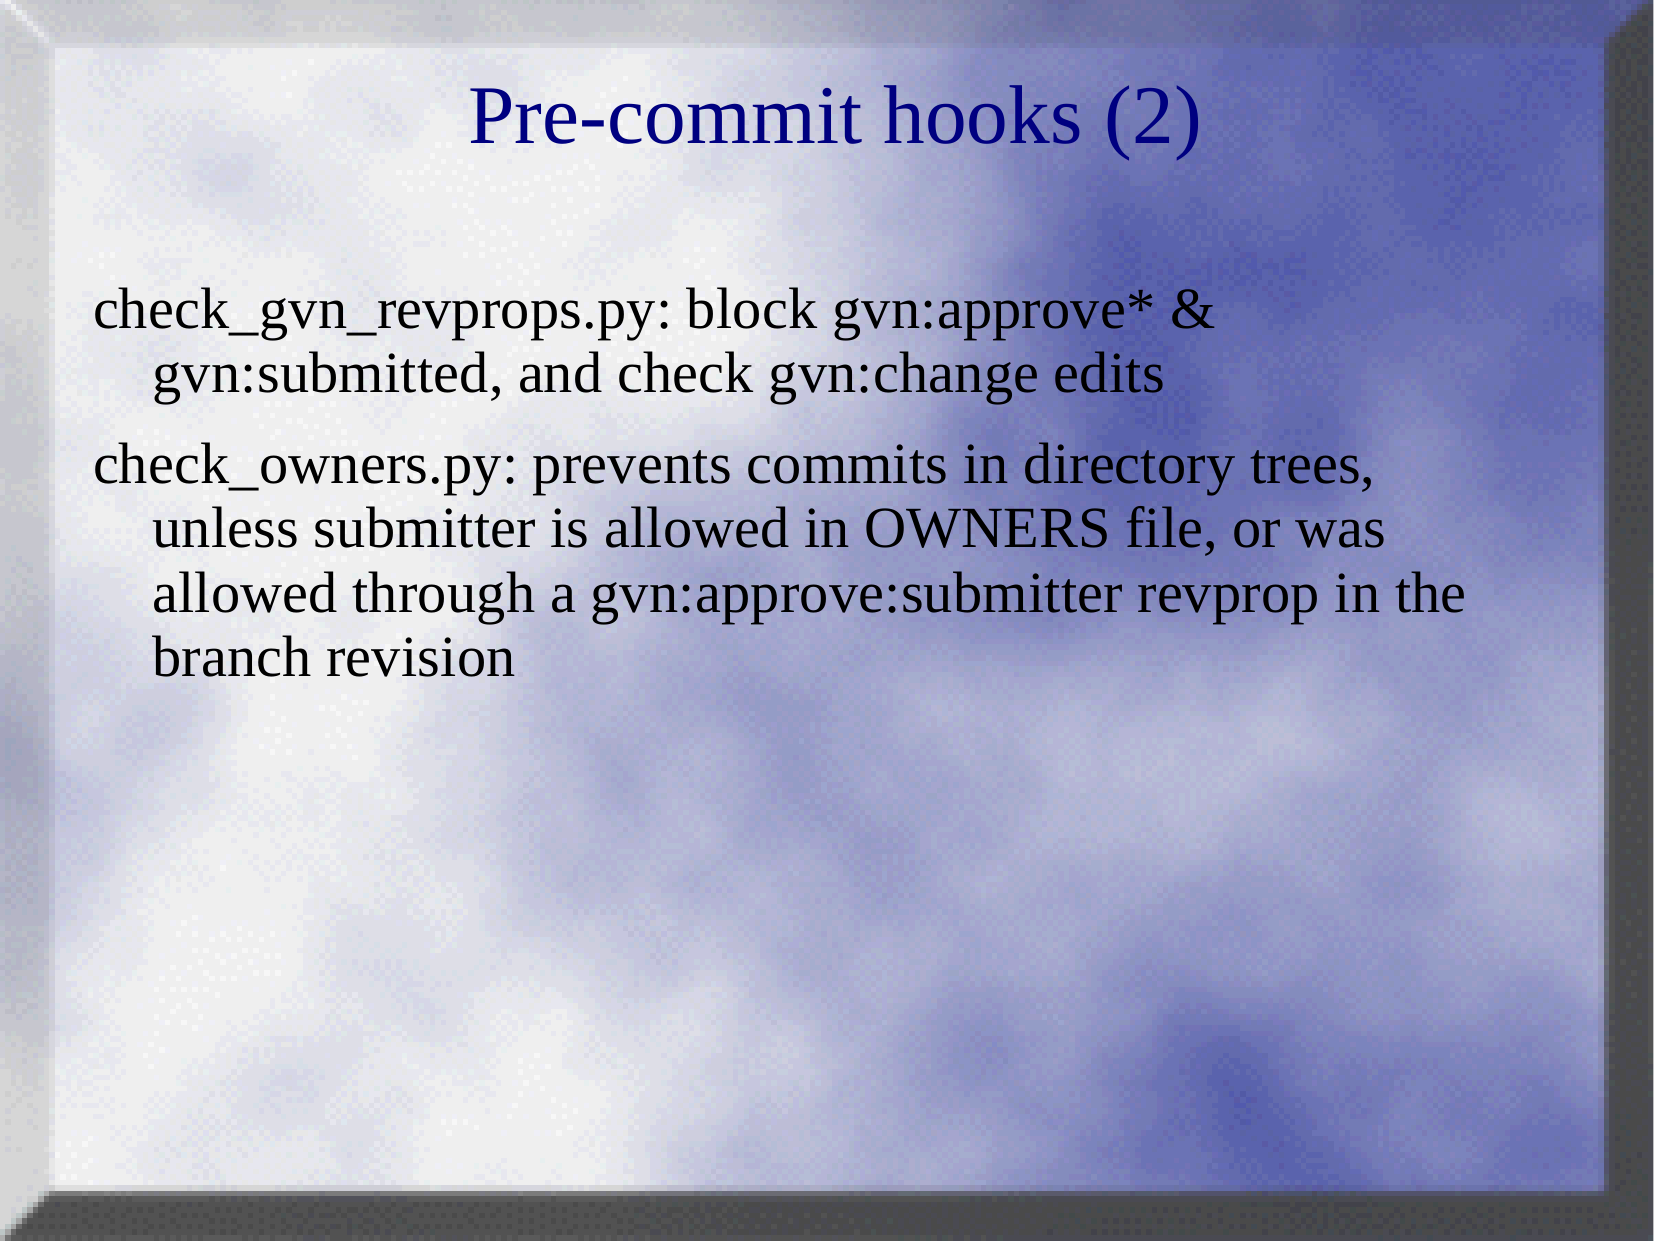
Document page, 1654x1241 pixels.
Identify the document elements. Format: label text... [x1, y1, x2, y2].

title Pre-commit hooks (2) [120, 67, 1552, 165]
list check_gvn_revprops.py: block gvn:approve* & gvn:submitted, and check gvn:change edits check_owners.py: prevents commits in directory trees, unless submitter is allowed in OWNERS file, or was allowed through a gvn:approve:submitter revprop in the branch revision [93, 276, 1506, 690]
picture [0, 0, 1654, 1241]
